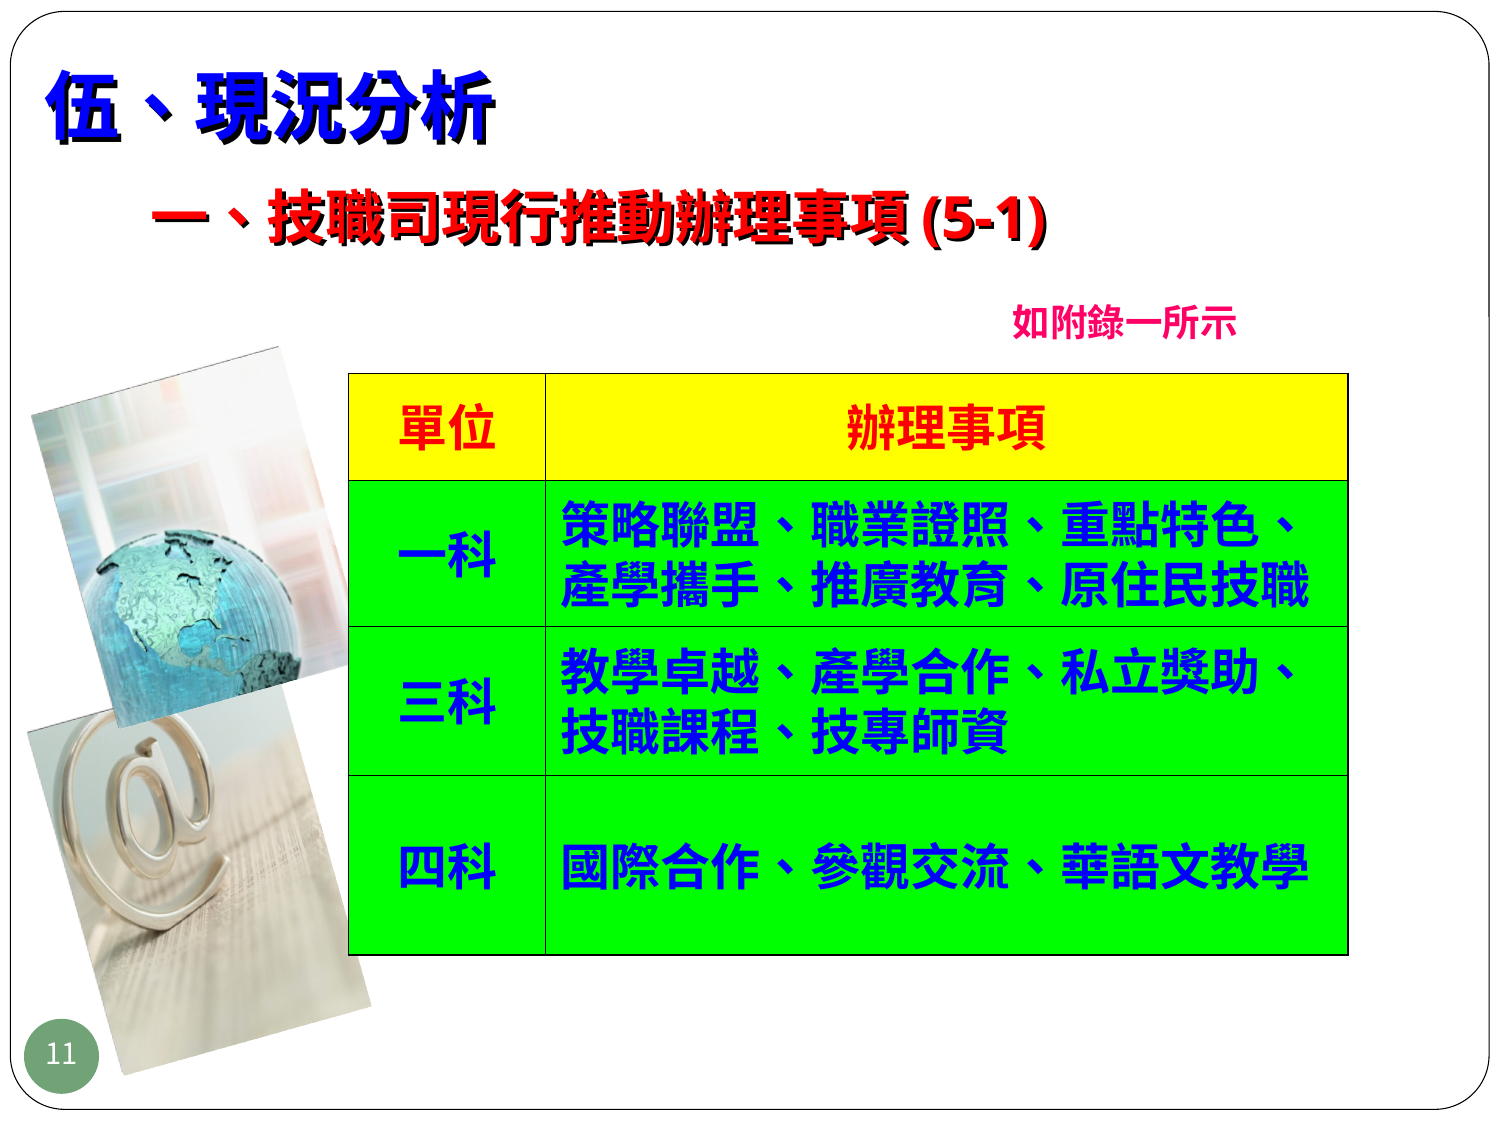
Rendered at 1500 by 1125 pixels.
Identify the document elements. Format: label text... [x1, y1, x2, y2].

table_cell 一科 [349, 481, 545, 626]
table_header 單位 [349, 374, 545, 480]
table_cell 三科 [349, 627, 545, 775]
text_box 如附錄一所示 [998, 290, 1253, 352]
text_box 伍、現況分析 [29, 0, 1353, 165]
table_cell 四科 [349, 776, 545, 954]
table_cell 策略聯盟、職業證照、重點特色、產學攜手、推廣教育、原住民技職 [546, 481, 1347, 626]
text_box <編號> [23, 1018, 100, 1094]
table_cell 國際合作、參觀交流、華語文教學 [546, 776, 1347, 954]
picture [27, 346, 372, 1076]
table_cell 教學卓越、產學合作、私立獎助、技職課程、技專師資 [546, 627, 1347, 775]
text_box 一、技職司現行推動辦理事項(5-1) [135, 172, 1294, 279]
table_header 辦理事項 [546, 374, 1347, 480]
